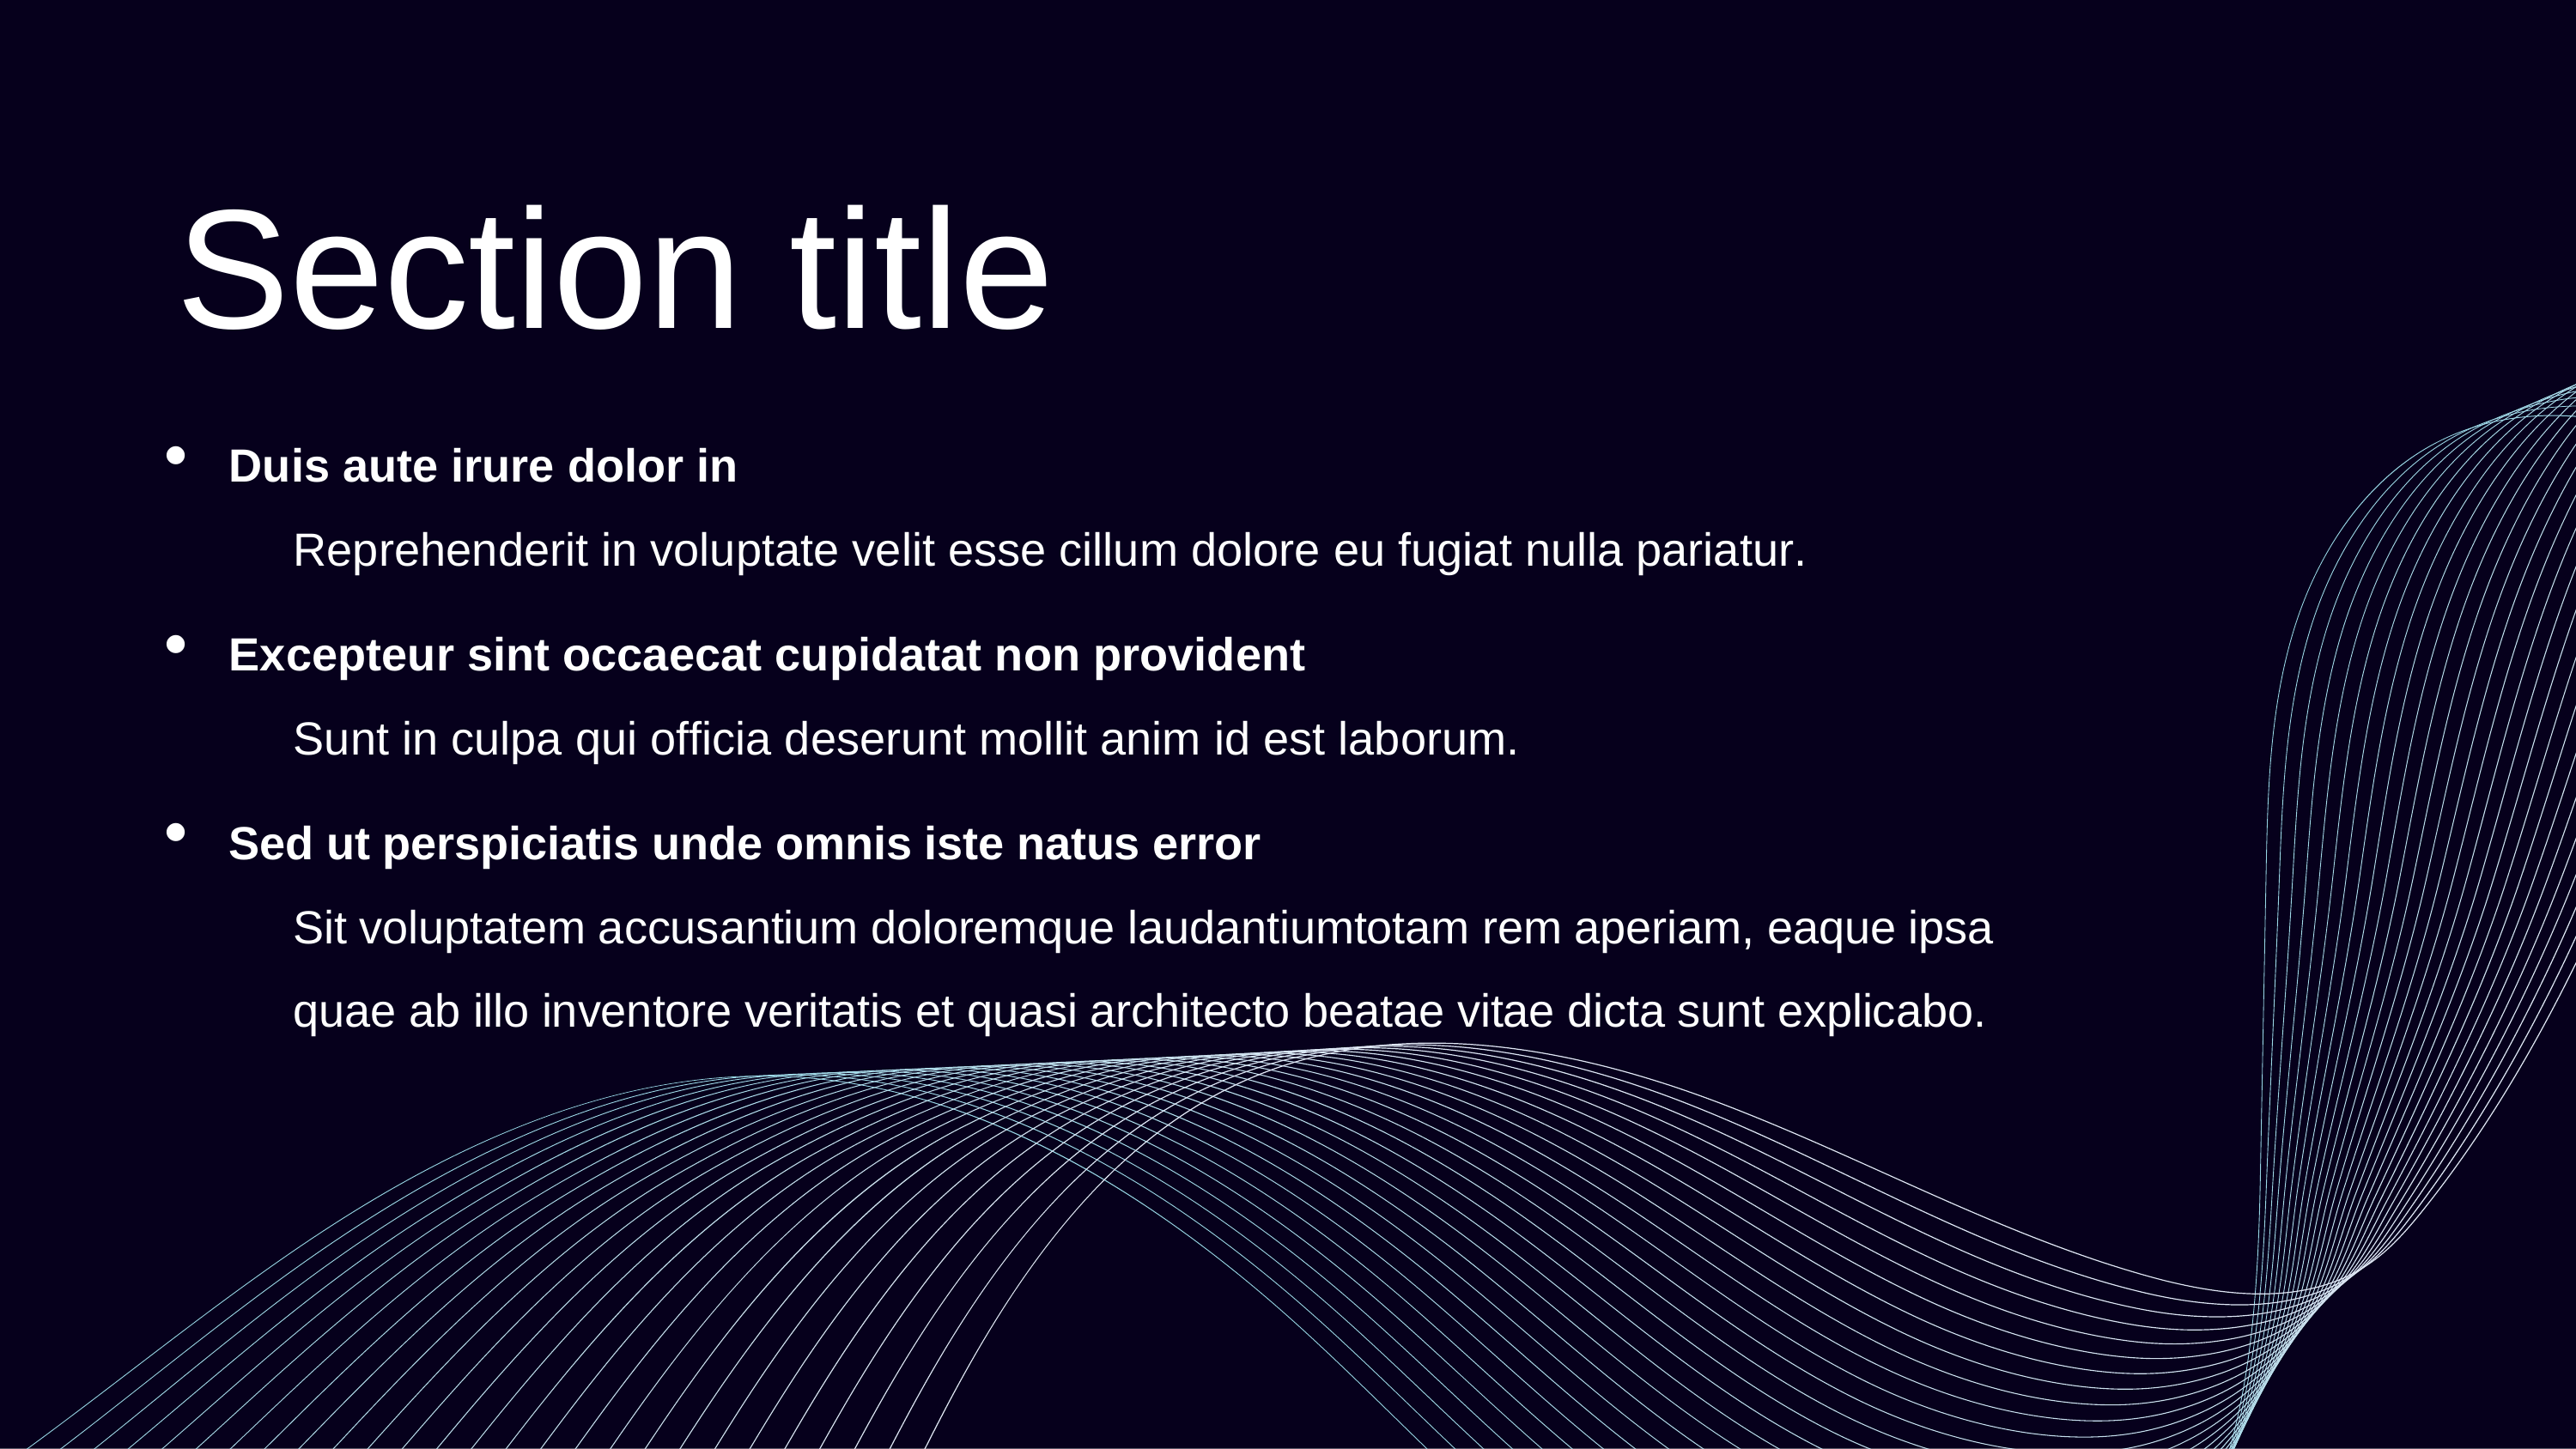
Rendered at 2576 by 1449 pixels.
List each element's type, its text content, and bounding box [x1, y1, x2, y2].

list Duis aute irure dolor in Reprehenderit in voluptate velit esse cillum dolore eu fugiat nulla pariatur. Excepteur sint occaecat cupidatat non provident Sunt in culpa qui officia deserunt mollit anim id est laborum. Sed ut perspiciatis unde omnis iste natus error Sit voluptatem accusantium doloremque laudantiumtotam rem aperiam, eaque ipsa quae ab illo inventore veritatis et quasi architecto beatae vitae dicta sunt explicabo. [161, 386, 2079, 1120]
title Section title [174, 156, 2098, 365]
